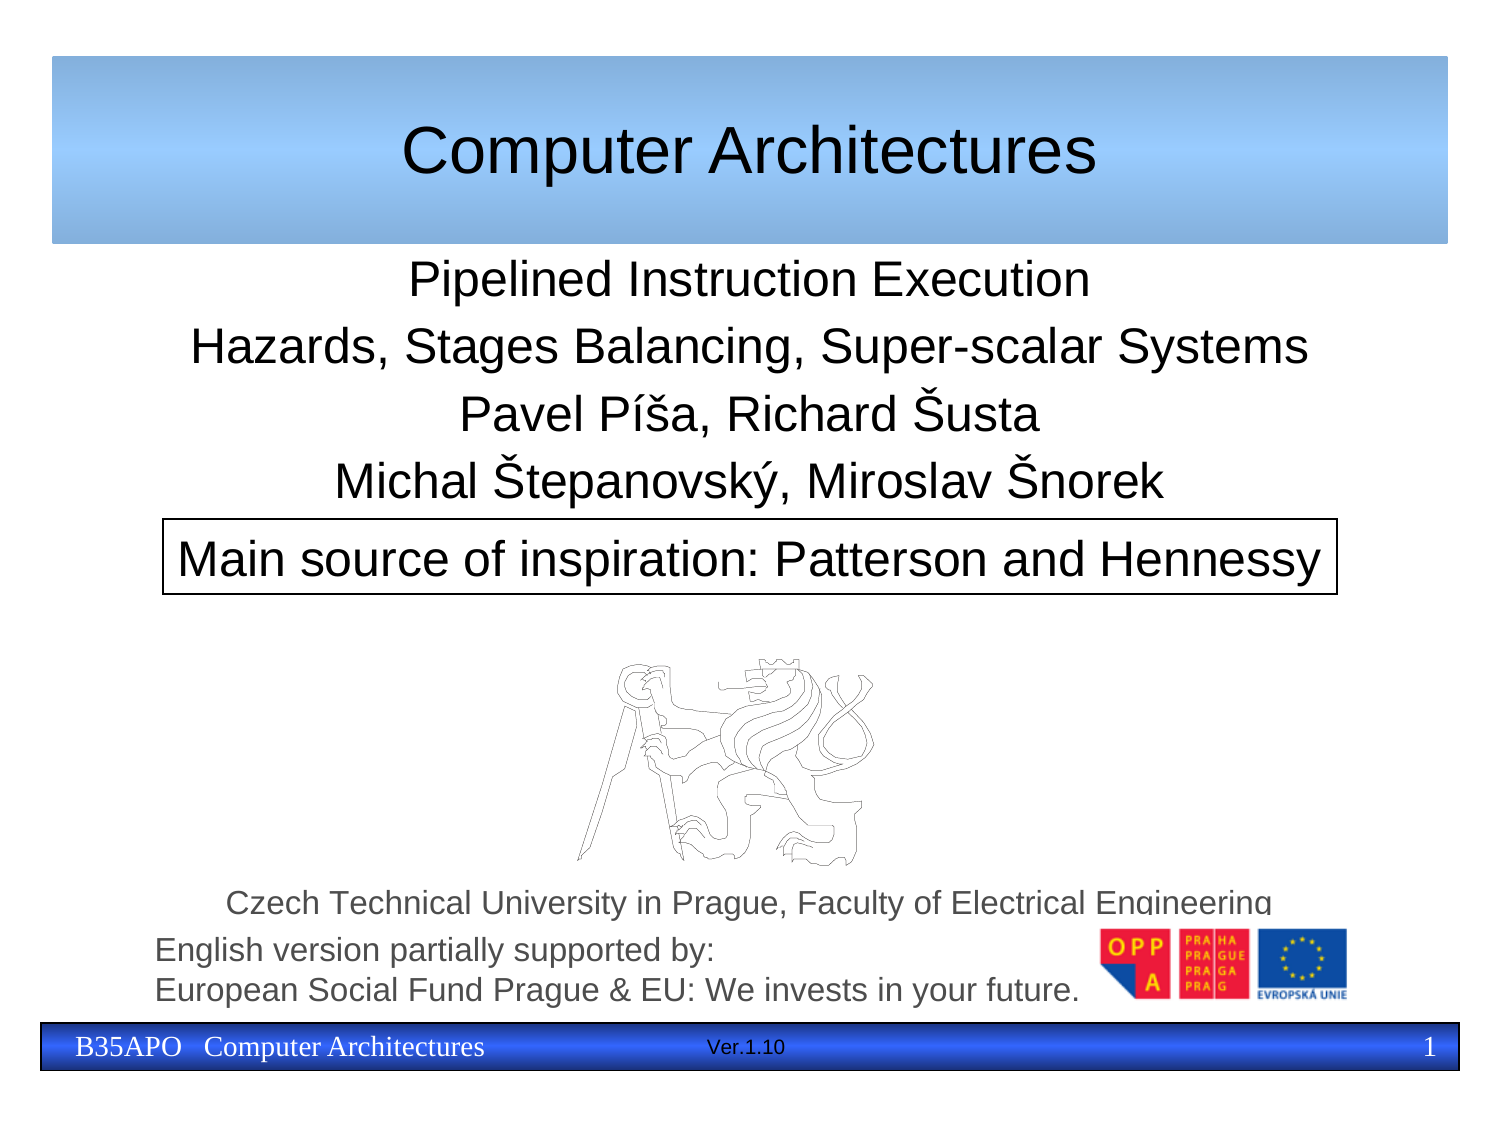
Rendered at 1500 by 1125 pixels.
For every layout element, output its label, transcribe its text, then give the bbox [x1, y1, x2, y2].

text_box Main source of inspiration: Patterson and Hennessy [162, 518, 1338, 595]
text_box Czech Technical University in Prague, Faculty of Electrical Engineering [199, 873, 1301, 920]
text_box English version partially supported by: European Social Fund Prague & EU: We invests in your future. [139, 920, 1140, 1016]
picture [1087, 915, 1361, 1013]
chart [574, 656, 879, 872]
text_box Ver.1.10 [686, 1028, 805, 1065]
text_box Pipelined Instruction Execution Hazards, Stages Balancing, Super-scalar Systems Pavel Píša, Richard Šusta Michal Štepanovský, Miroslav Šnorek [53, 238, 1447, 517]
title Computer Architectures [52, 56, 1448, 244]
